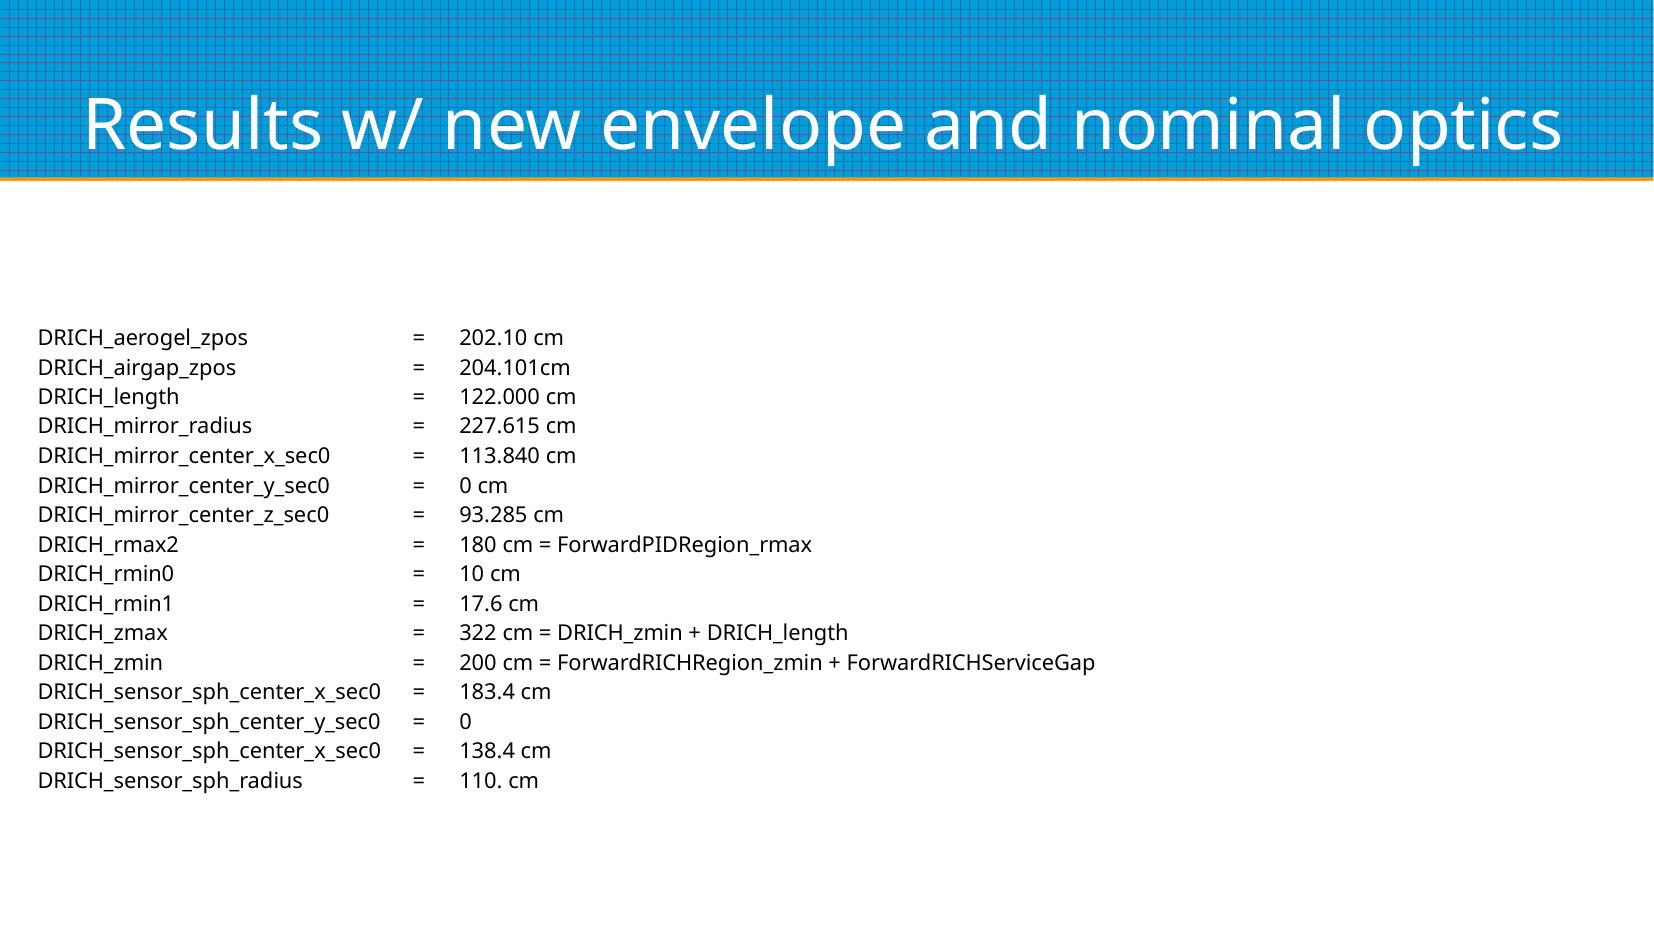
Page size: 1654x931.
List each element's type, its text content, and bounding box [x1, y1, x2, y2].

text_box DRICH_aerogel_zpos = 202.10 cm DRICH_airgap_zpos = 204.101cm DRICH_length = 122.000 cm DRICH_mirror_radius = 227.615 cm DRICH_mirror_center_x_sec0 = 113.840 cm DRICH_mirror_center_y_sec0 = 0 cm DRICH_mirror_center_z_sec0 = 93.285 cm DRICH_rmax2 = 180 cm = ForwardPIDRegion_rmax DRICH_rmin0 = 10 cm DRICH_rmin1 = 17.6 cm DRICH_zmax = 322 cm = DRICH_zmin + DRICH_length DRICH_zmin = 200 cm = ForwardRICHRegion_zmin + ForwardRICHServiceGap DRICH_sensor_sph_center_x_sec0 = 183.4 cm DRICH_sensor_sph_center_y_sec0 = 0 DRICH_sensor_sph_center_x_sec0 = 138.4 cm DRICH_sensor_sph_radius = 110. cm [31, 521, 1210, 596]
title Results w/ new envelope and nominal optics [82, 14, 1571, 171]
